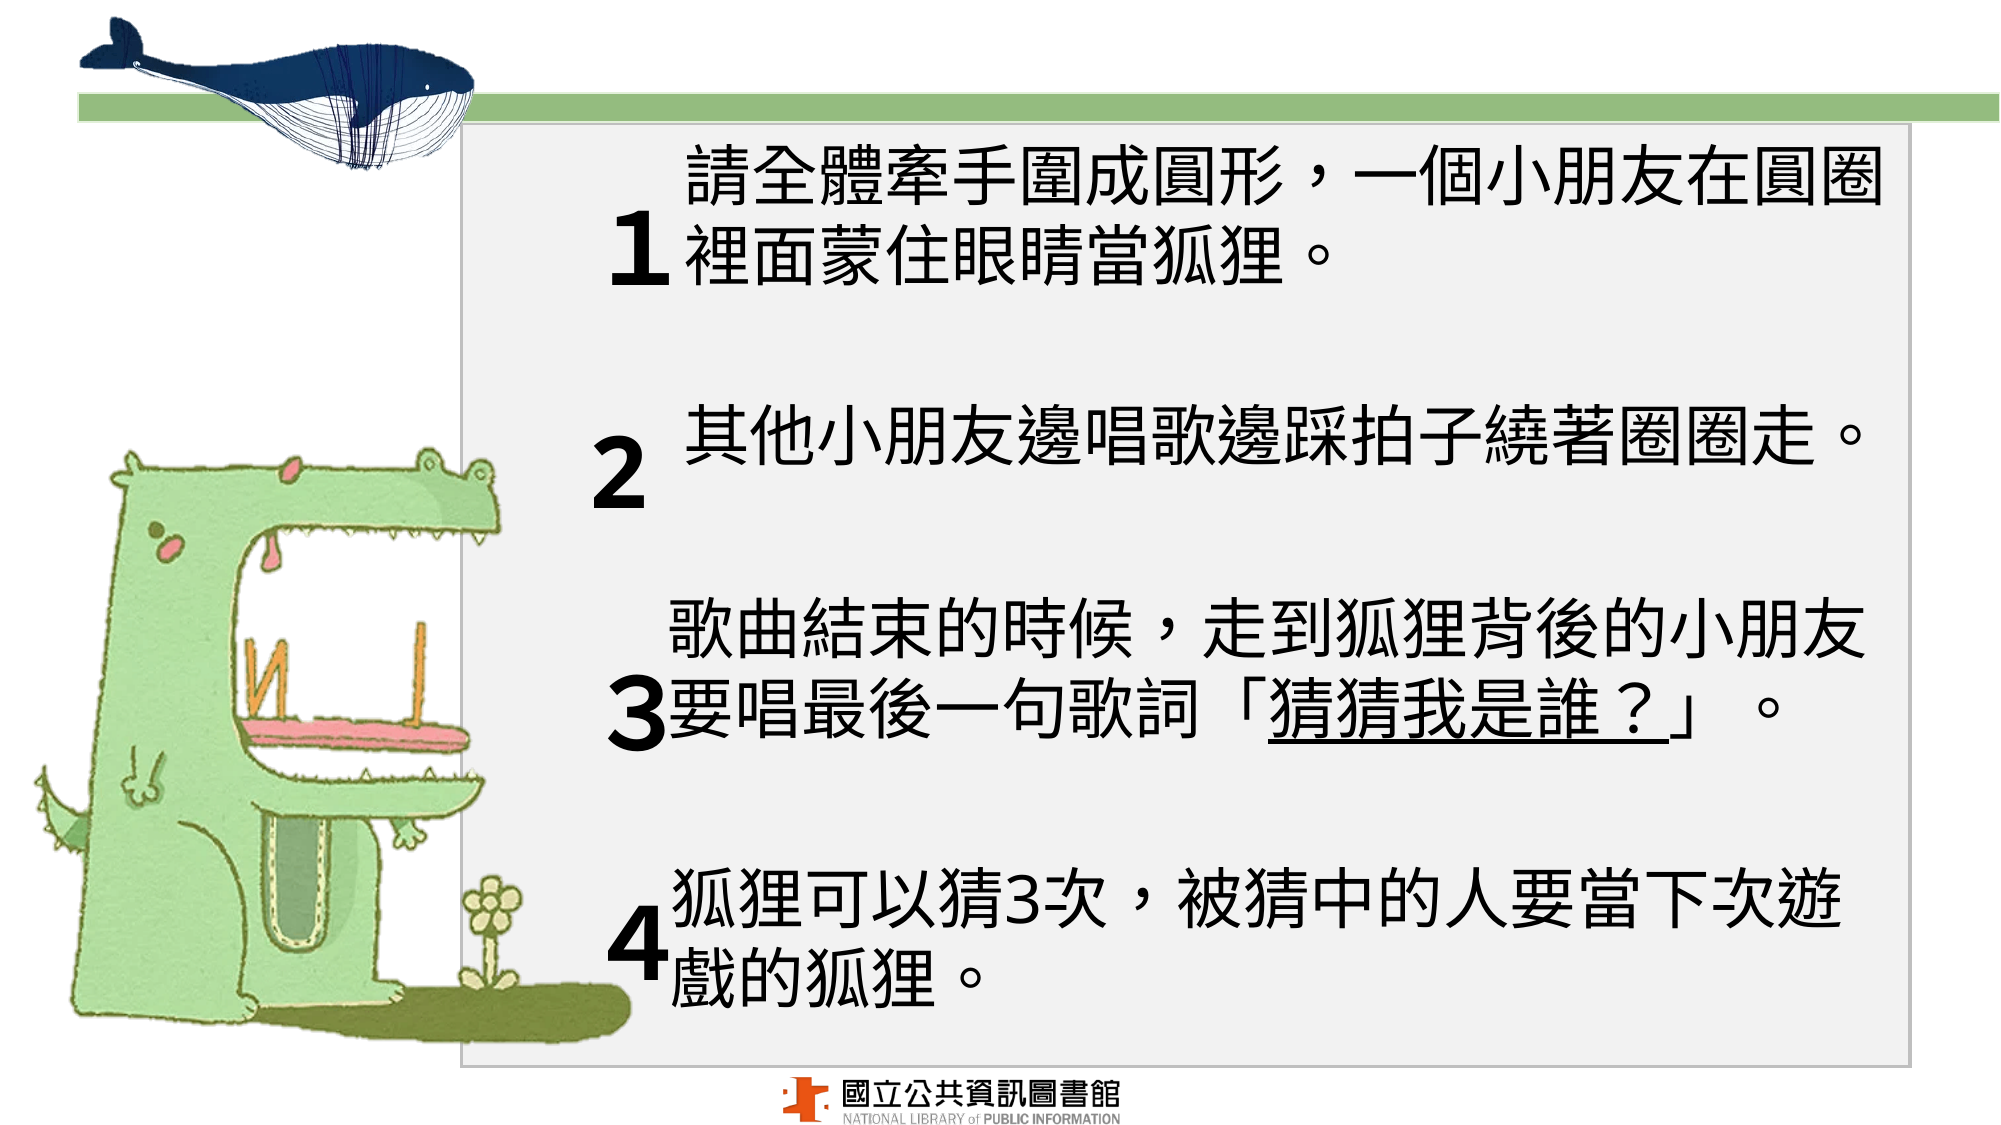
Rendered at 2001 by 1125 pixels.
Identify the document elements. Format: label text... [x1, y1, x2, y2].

text_box 其他小朋友邊唱歌邊踩拍子繞著圈圈走。 [668, 386, 1905, 482]
picture [32, 0, 570, 186]
text_box 請全體牽手圍成圓形，一個小朋友在圓圈裡面蒙住眼睛當狐狸。 [669, 126, 1917, 302]
text_box ４ [624, 917, 645, 949]
text_box ３ [558, 635, 665, 786]
picture [0, 376, 667, 1057]
text_box ４ [557, 864, 656, 1015]
text_box [570, 92, 2000, 273]
picture [781, 1075, 1121, 1125]
text_box 歌曲結束的時候，走到狐狸背後的小朋友要唱最後一句歌詞「猜猜我是誰？」。 [667, 579, 1902, 755]
text_box [461, 186, 1910, 1067]
text_box 狐狸可以猜3次，被猜中的人要當下次遊戲的狐狸。 [656, 849, 1905, 1025]
text_box １ [560, 170, 667, 321]
